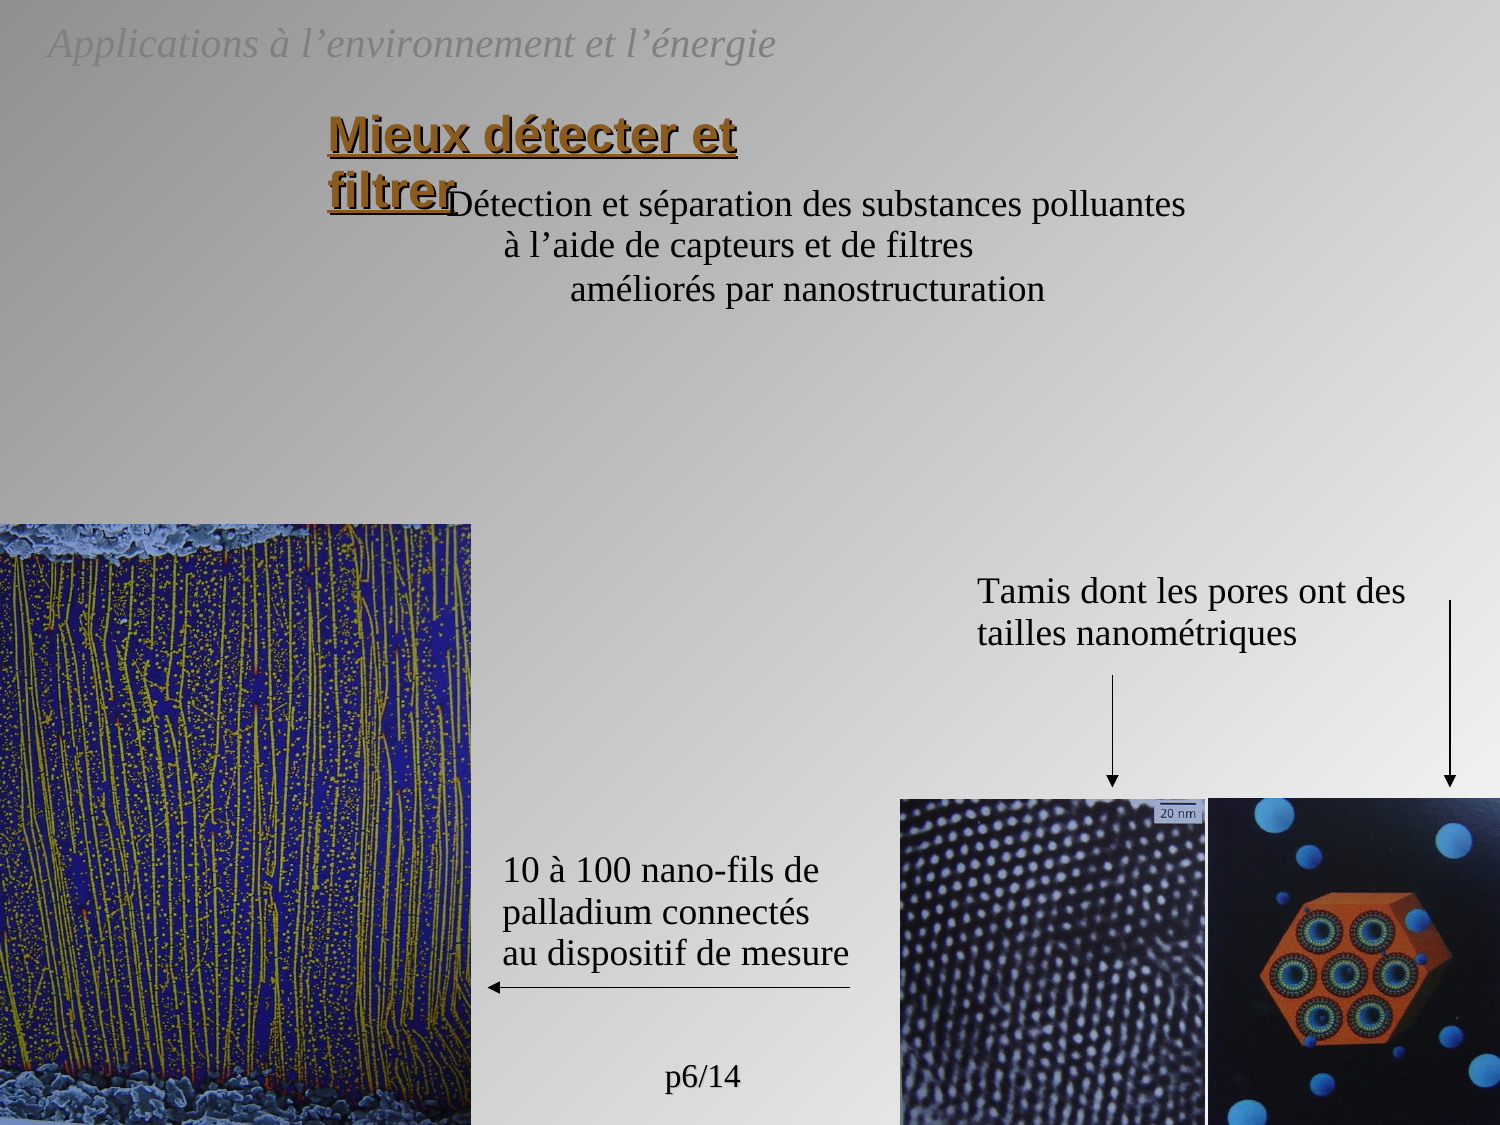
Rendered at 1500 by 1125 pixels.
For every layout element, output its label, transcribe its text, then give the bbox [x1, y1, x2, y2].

text_box Mieux détecter et filtrer [312, 98, 795, 226]
picture [0, 524, 471, 1125]
picture [1208, 798, 1500, 1125]
text_box Tamis dont les pores ont des tailles nanométriques [962, 562, 1500, 661]
text_box p6/14 [649, 1050, 756, 1103]
picture [900, 799, 1205, 1125]
title Applications à l’environnement et l’énergie [0, 0, 826, 102]
text_box Détection et séparation des substances polluantes à l’aide de capteurs et de filtres améliorés par nanostructuration [431, 174, 1376, 319]
text_box 10 à 100 nano-fils de palladium connectés au dispositif de mesure [487, 799, 947, 982]
